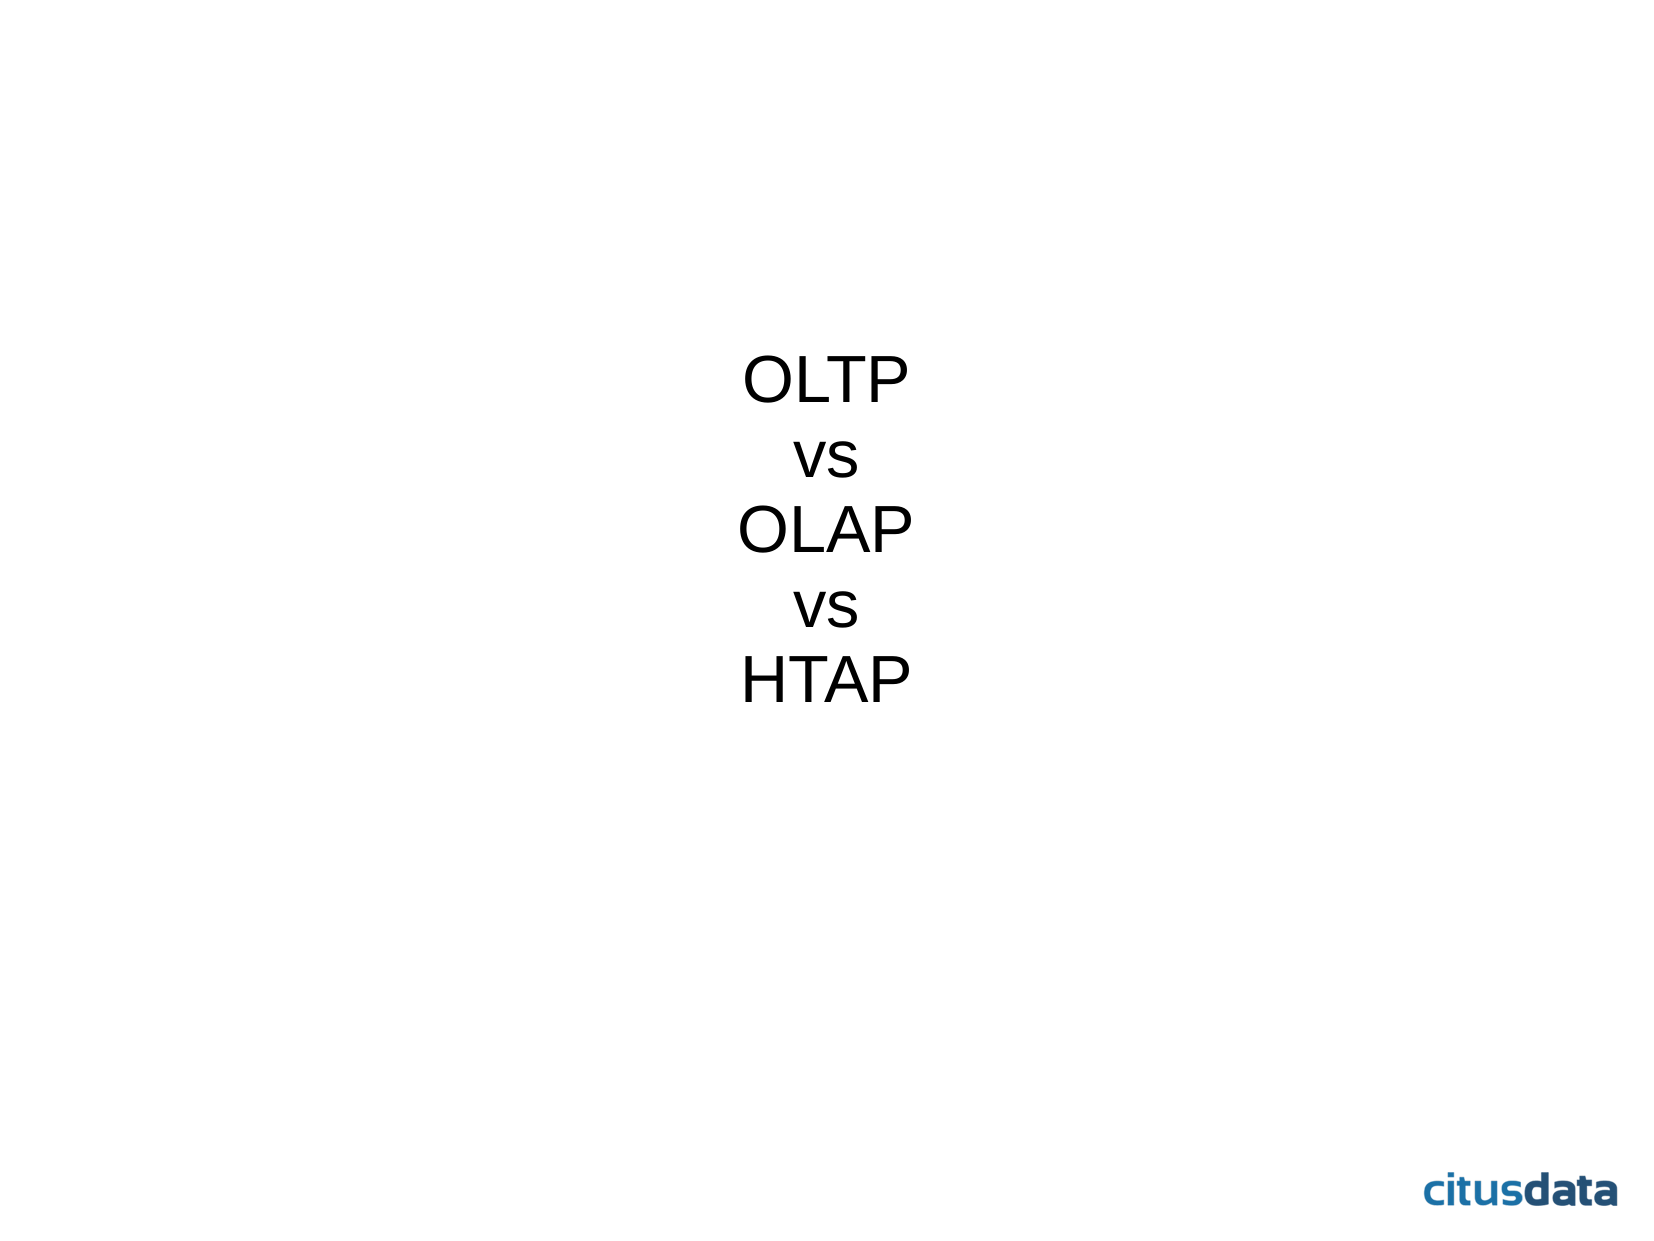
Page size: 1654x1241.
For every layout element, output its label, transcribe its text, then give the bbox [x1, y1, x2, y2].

picture [1420, 1167, 1622, 1209]
subtitle OLTP vs OLAP vs HTAP [82, 49, 1571, 1010]
